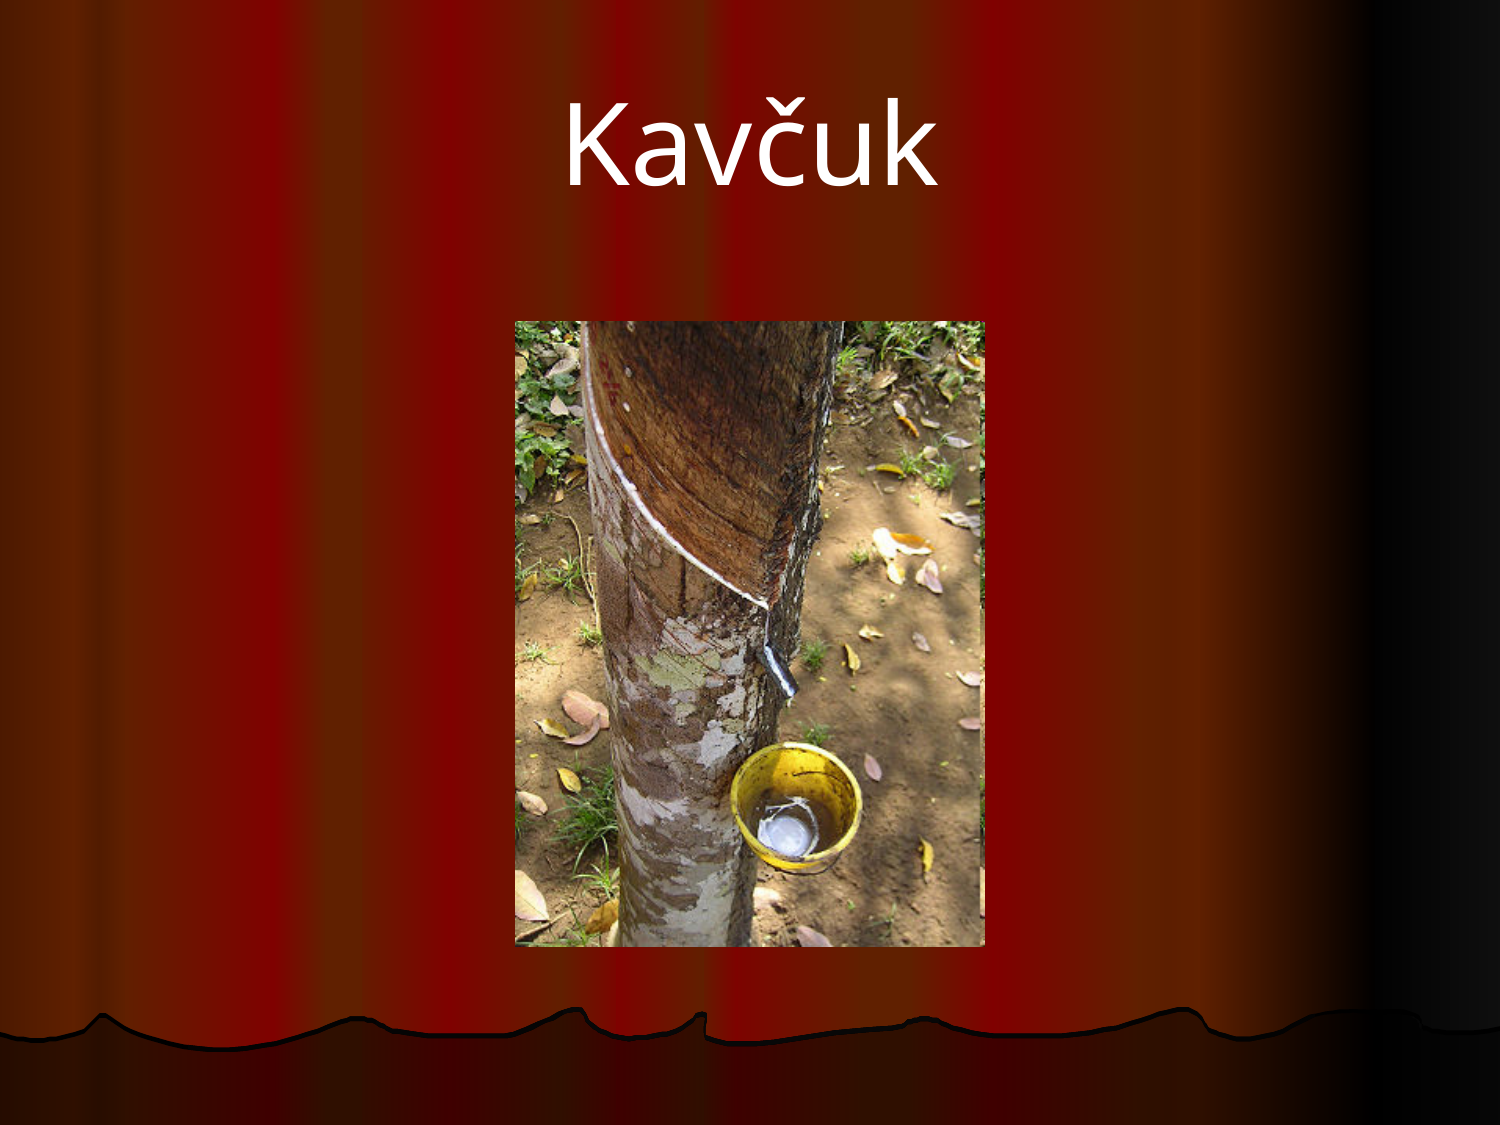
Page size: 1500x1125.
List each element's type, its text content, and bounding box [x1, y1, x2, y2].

title Kavčuk [75, 45, 1425, 233]
picture [515, 321, 985, 947]
